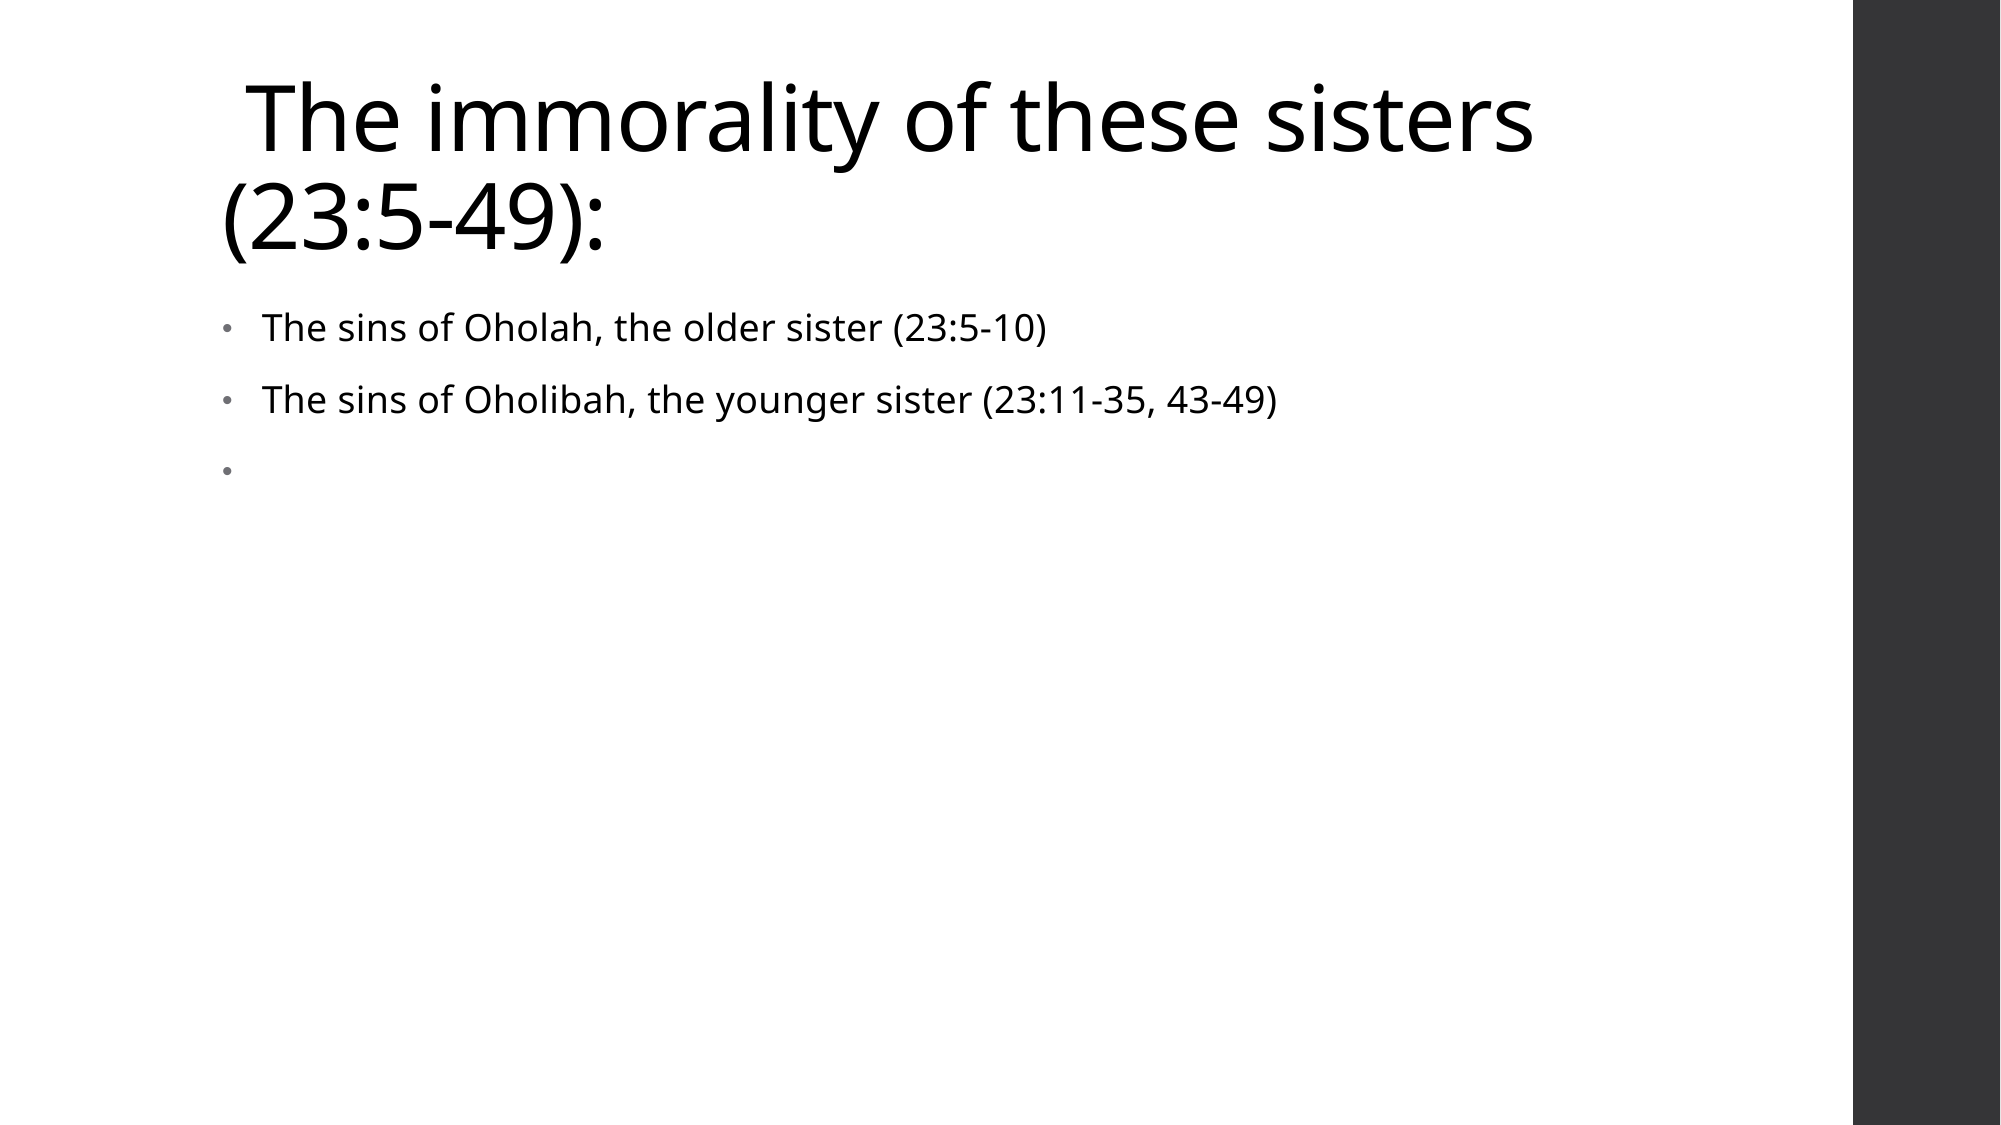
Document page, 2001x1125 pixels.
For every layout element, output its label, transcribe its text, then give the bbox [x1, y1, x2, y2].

list The sins of Oholah, the older sister (23:5-10) The sins of Oholibah, the younger sister (23:11-35, 43-49) [206, 299, 1617, 1014]
title The immorality of these sisters (23:5-49): [206, 60, 1797, 278]
